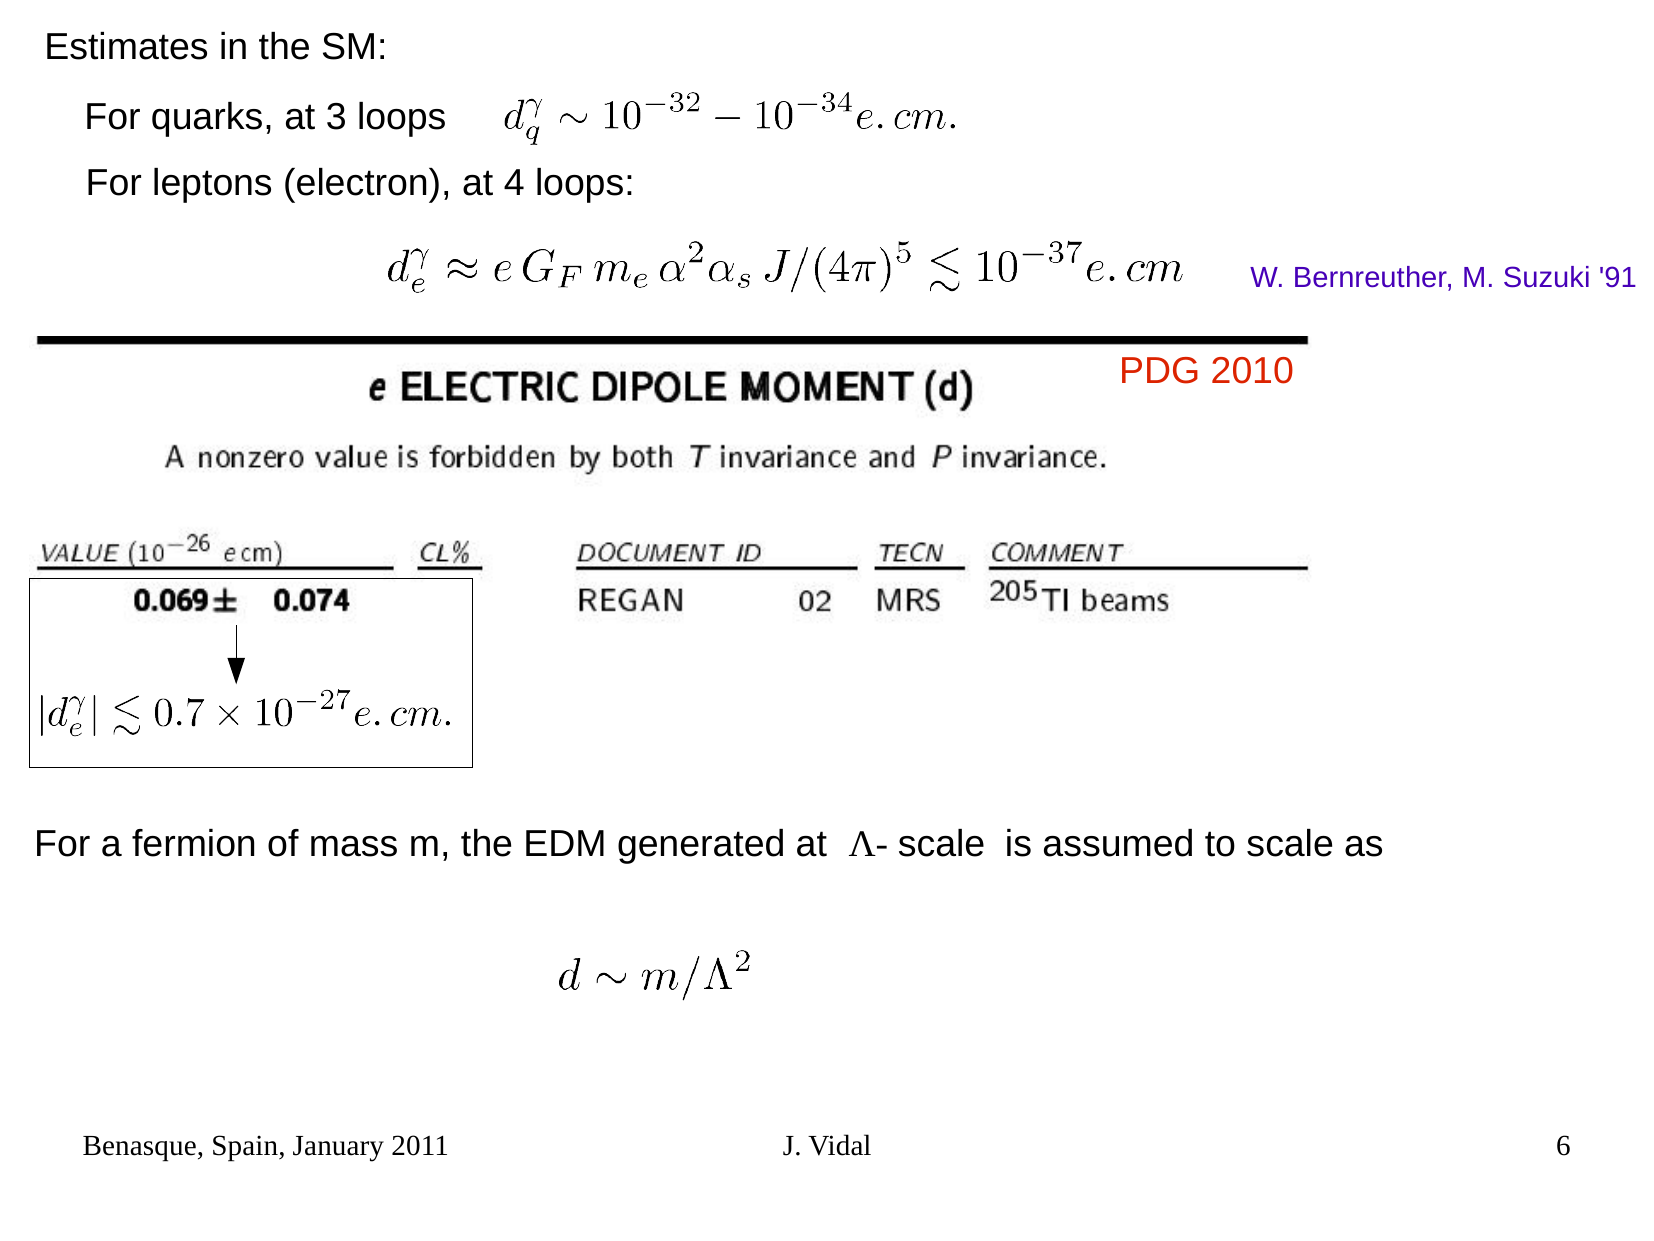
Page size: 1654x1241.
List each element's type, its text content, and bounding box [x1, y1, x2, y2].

picture [383, 237, 1193, 296]
text_box PDG 2010 [1104, 342, 1309, 400]
picture [554, 946, 756, 1004]
picture [29, 336, 1327, 625]
text_box For a fermion of mass m, the EDM generated at Λ- scale is assumed to scale as [19, 814, 1625, 873]
picture [30, 579, 472, 625]
text_box For leptons (electron), at 4 loops: [70, 153, 651, 211]
picture [500, 88, 963, 147]
picture [29, 686, 460, 739]
text_box W. Bernreuther, M. Suzuki '91 [1235, 253, 1653, 302]
text_box Estimates in the SM: [29, 17, 403, 75]
text_box For quarks, at 3 loops [69, 88, 462, 146]
